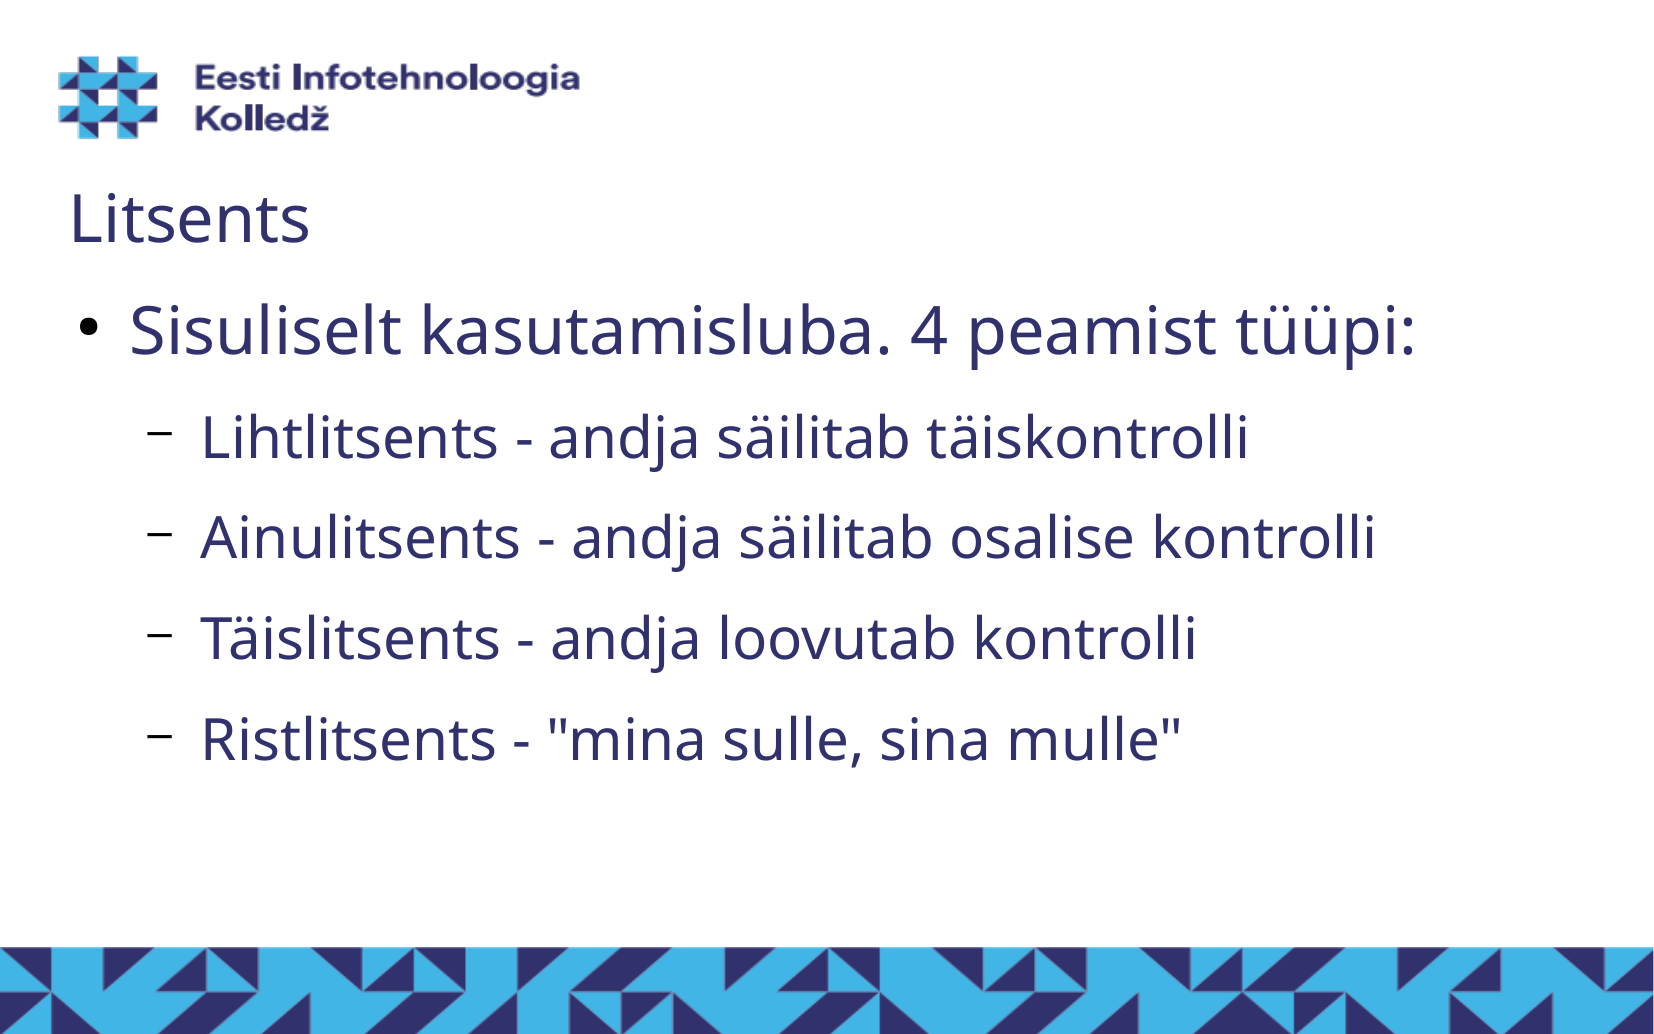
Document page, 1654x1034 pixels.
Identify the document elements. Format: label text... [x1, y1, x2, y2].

list Sisuliselt kasutamisluba. 4 peamist tüüpi: Lihtlitsents - andja säilitab täiskontrolli Ainulitsents - andja säilitab osalise kontrolli Täislitsents - andja loovutab kontrolli Ristlitsents - "mina sulle, sina mulle" [59, 283, 1595, 936]
title Litsents [68, 147, 1536, 283]
